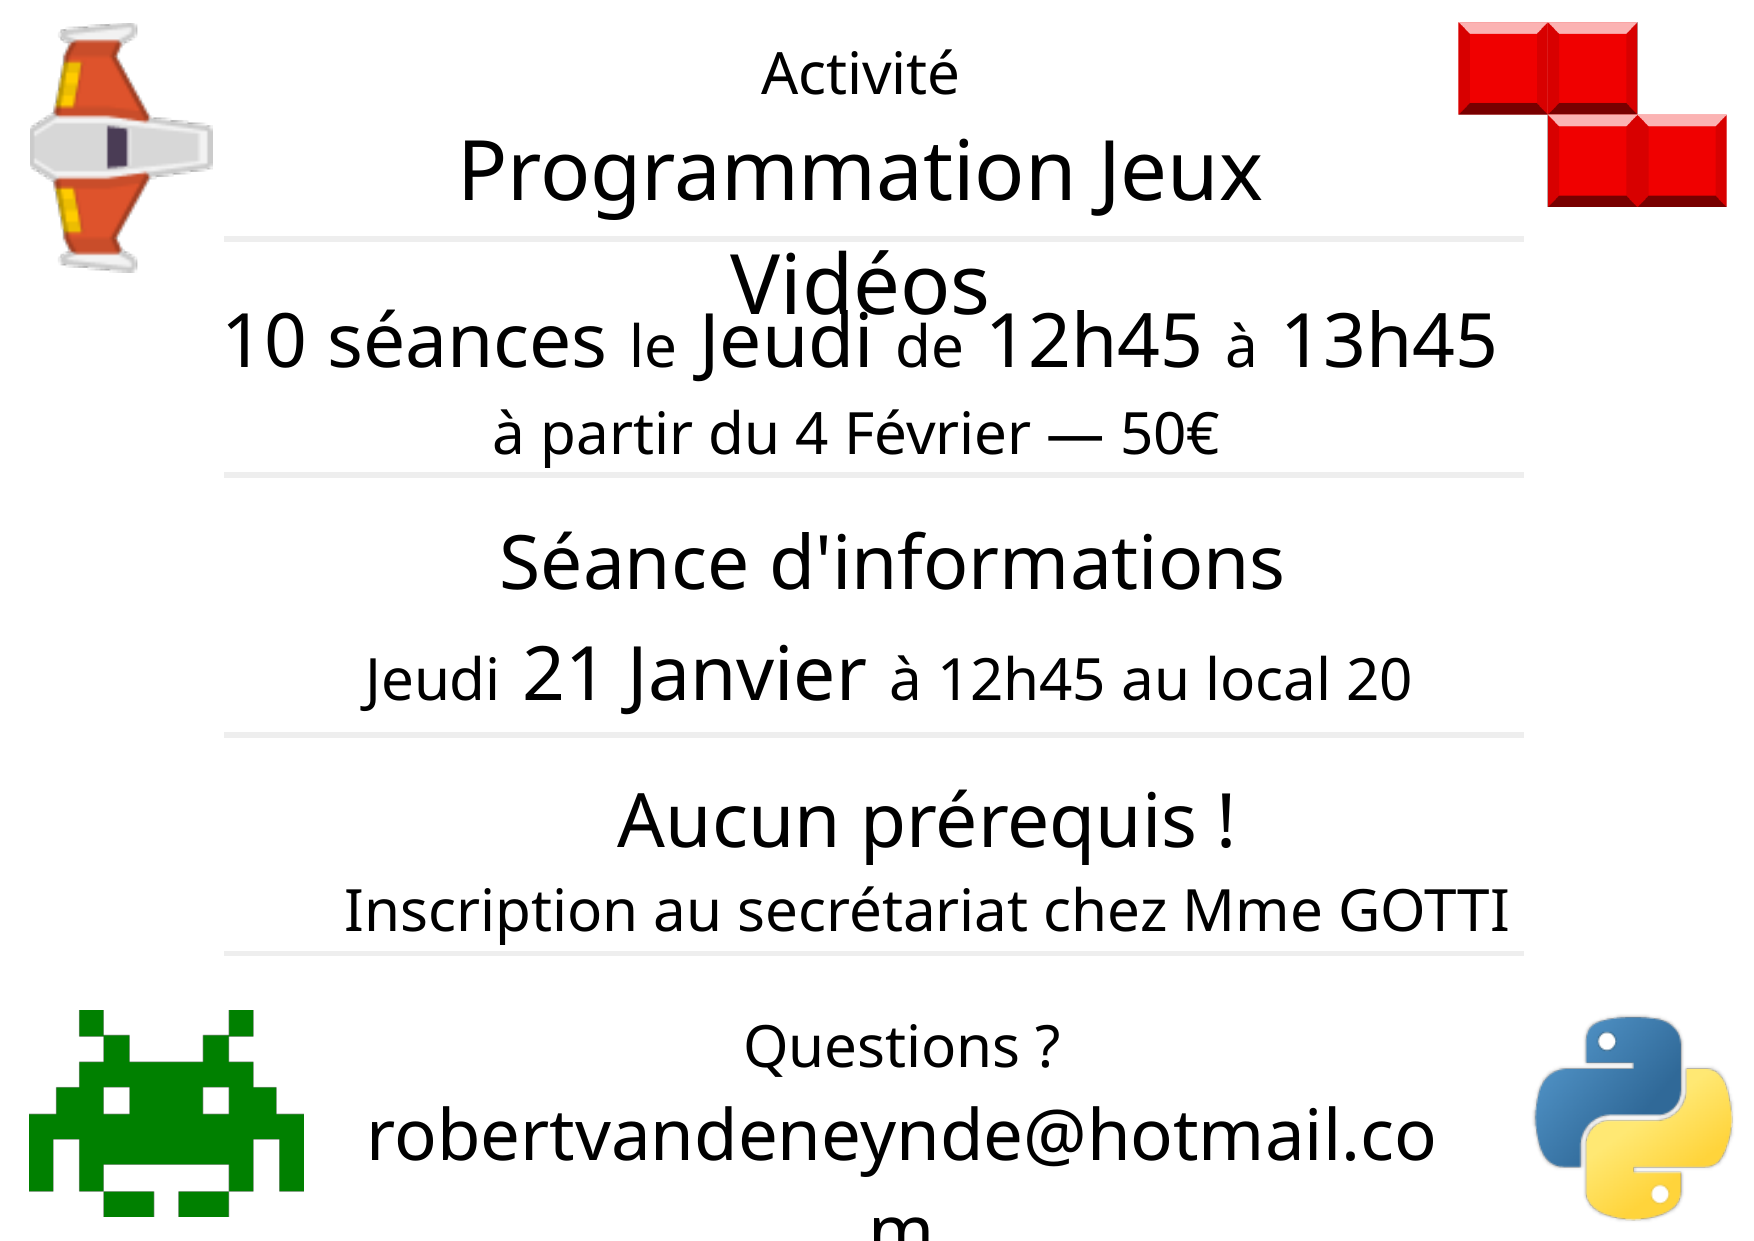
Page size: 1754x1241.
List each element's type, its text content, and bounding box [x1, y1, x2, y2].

text_box Aucun prérequis ! Inscription au secrétariat chez Mme GOTTI [186, 759, 1669, 962]
picture [30, 23, 213, 273]
picture [1531, 1013, 1737, 1225]
picture [1458, 21, 1727, 207]
text_box Questions ? robertvandeneynde@hotmail.com [351, 998, 1518, 1159]
text_box 10 séances le Jeudi de 12h45 à 13h45 à partir du 4 Février — 50€ [160, 271, 1560, 494]
text_box Activité Programmation Jeux Vidéos [307, 25, 1415, 200]
picture [29, 1010, 304, 1217]
text_box Séance d'informations Jeudi 21 Janvier à 12h45 au local 20 [186, 501, 1593, 725]
